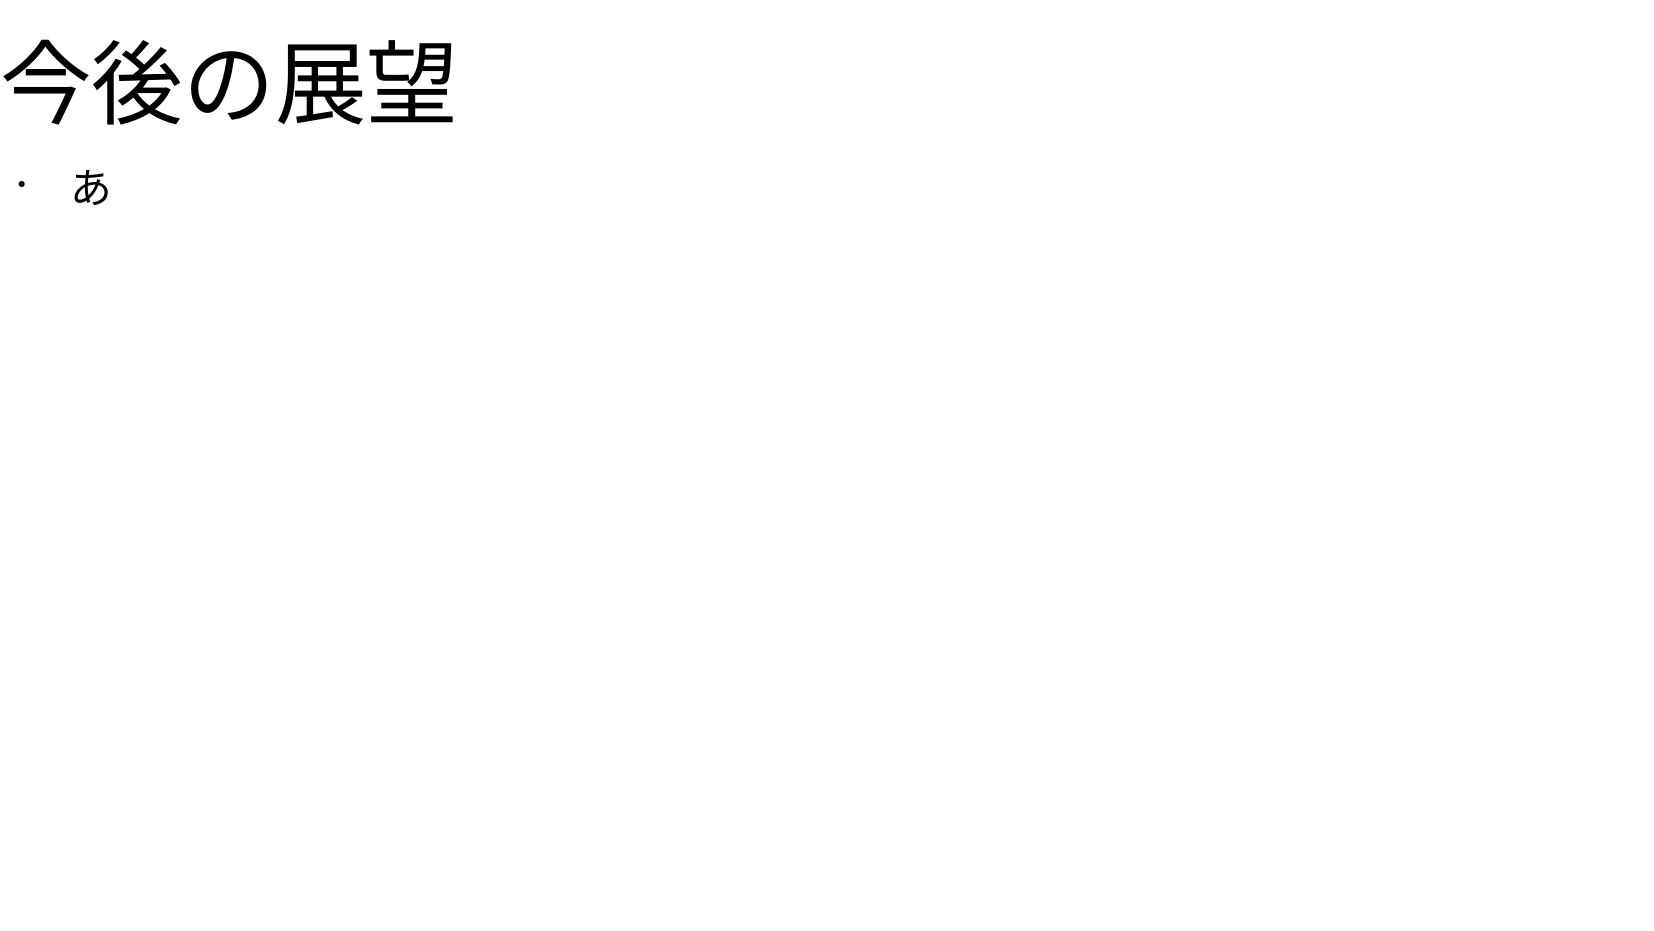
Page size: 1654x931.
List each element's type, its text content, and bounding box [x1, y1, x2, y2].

list あ [0, 155, 1654, 931]
title 今後の展望 [0, 0, 1489, 155]
